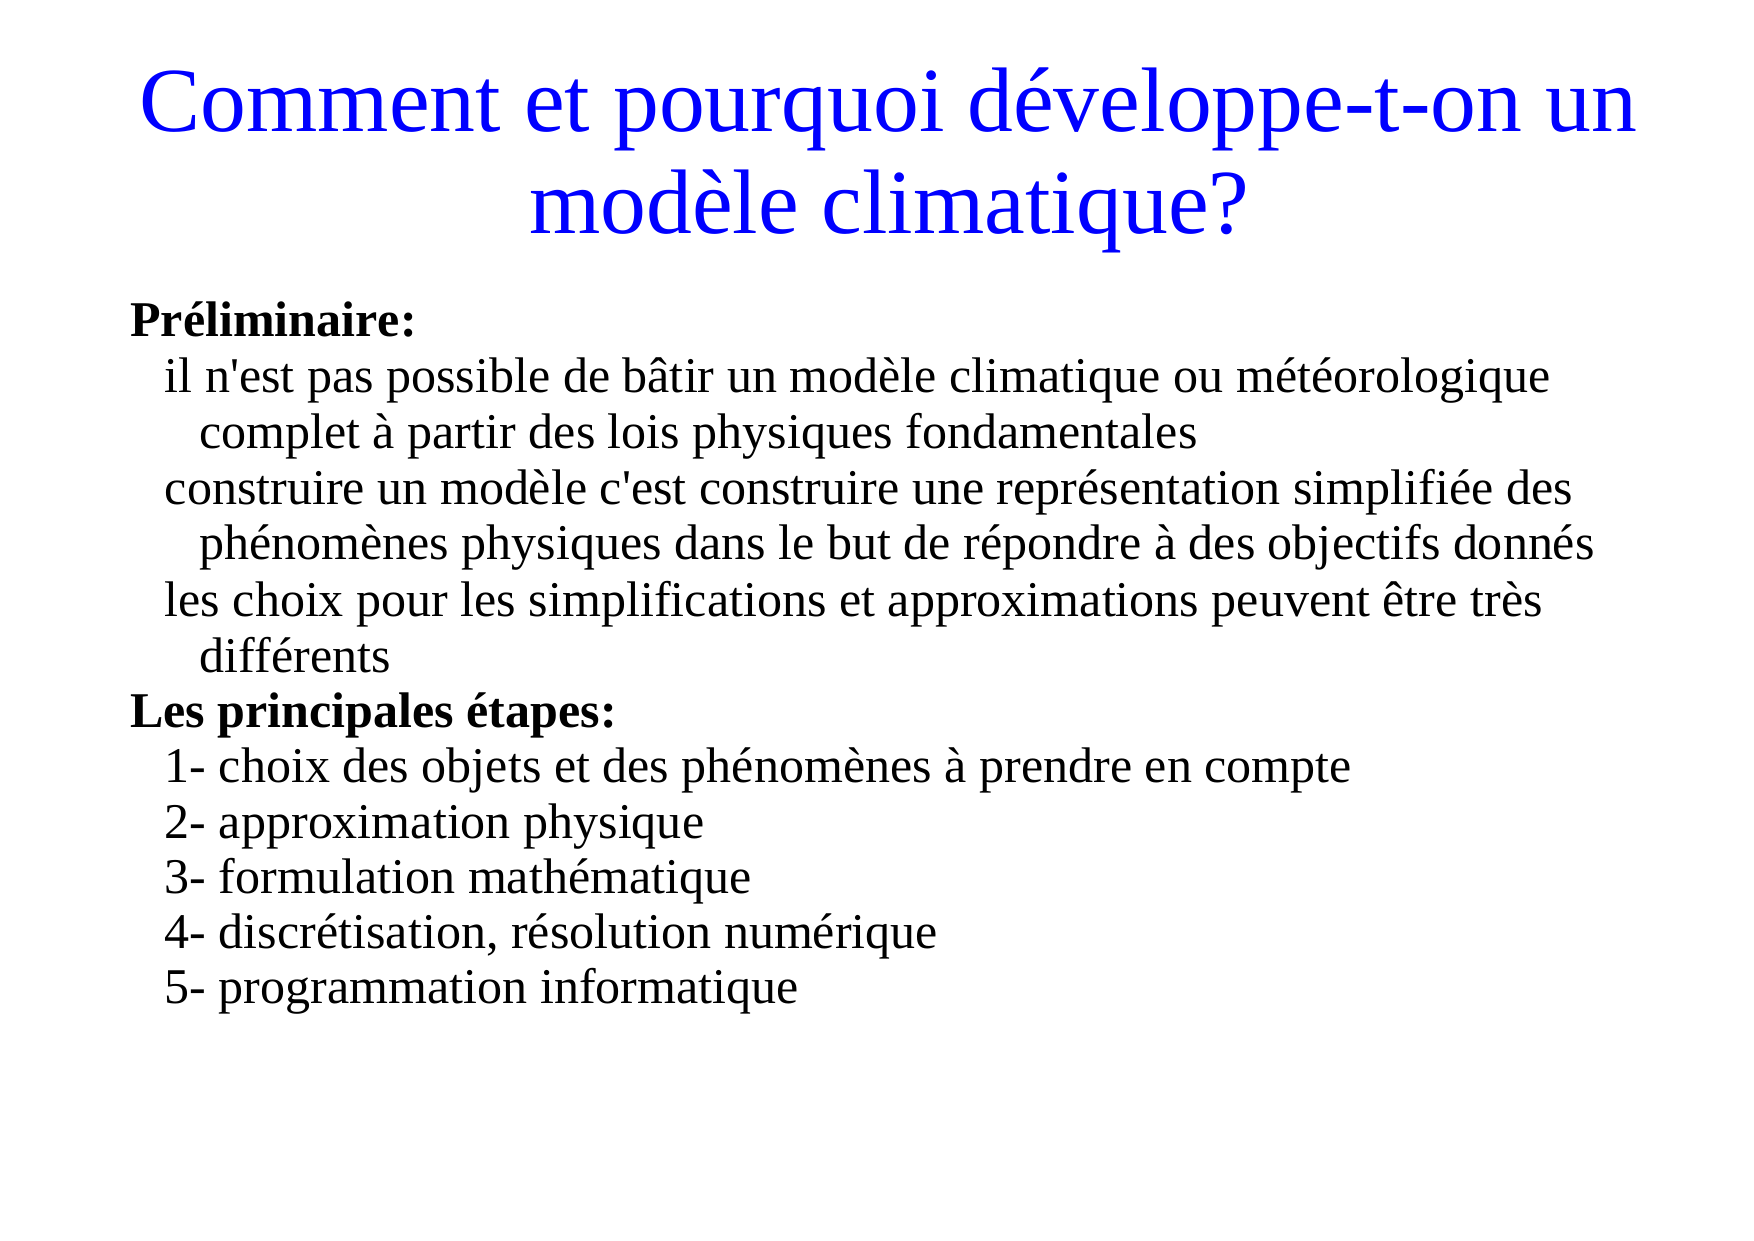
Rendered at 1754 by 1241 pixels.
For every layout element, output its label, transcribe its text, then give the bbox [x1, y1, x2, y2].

text_box Préliminaire: il n'est pas possible de bâtir un modèle climatique ou météorologique complet à partir des lois physiques fondamentales construire un modèle c'est construire une représentation simplifiée des phénomènes physiques dans le but de répondre à des objectifs donnés les choix pour les simplifications et approximations peuvent être très différents Les principales étapes: 1- choix des objets et des phénomènes à prendre en compte 2- approximation physique 3- formulation mathématique 4- discrétisation, résolution numérique 5- programmation informatique [130, 291, 1684, 1015]
text_box Comment et pourquoi développe-t-on un modèle climatique? [90, 42, 1689, 261]
